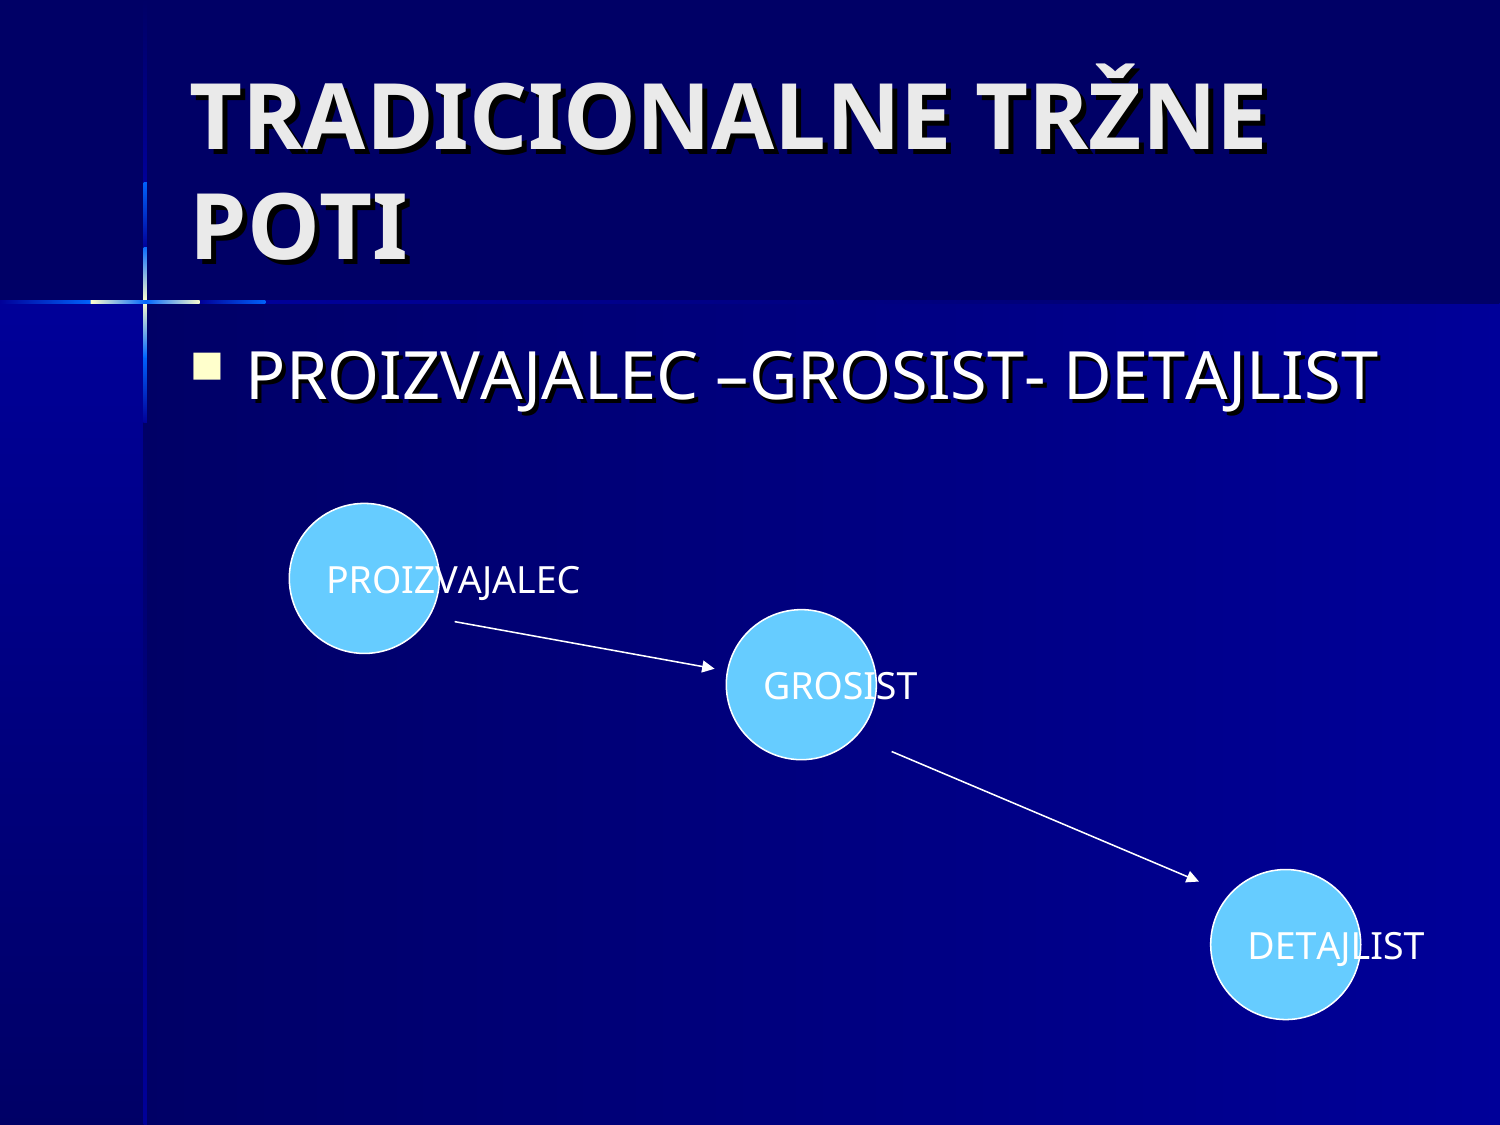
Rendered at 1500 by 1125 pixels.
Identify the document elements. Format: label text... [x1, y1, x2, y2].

list PROIZVAJALEC –GROSIST- DETAJLIST [174, 324, 1413, 1001]
text_box DETAJLIST [1210, 869, 1361, 1020]
text_box PROIZVAJALEC [289, 503, 440, 654]
title TRADICIONALNE TRŽNE POTI [174, 49, 1413, 285]
text_box GROSIST [726, 609, 877, 760]
